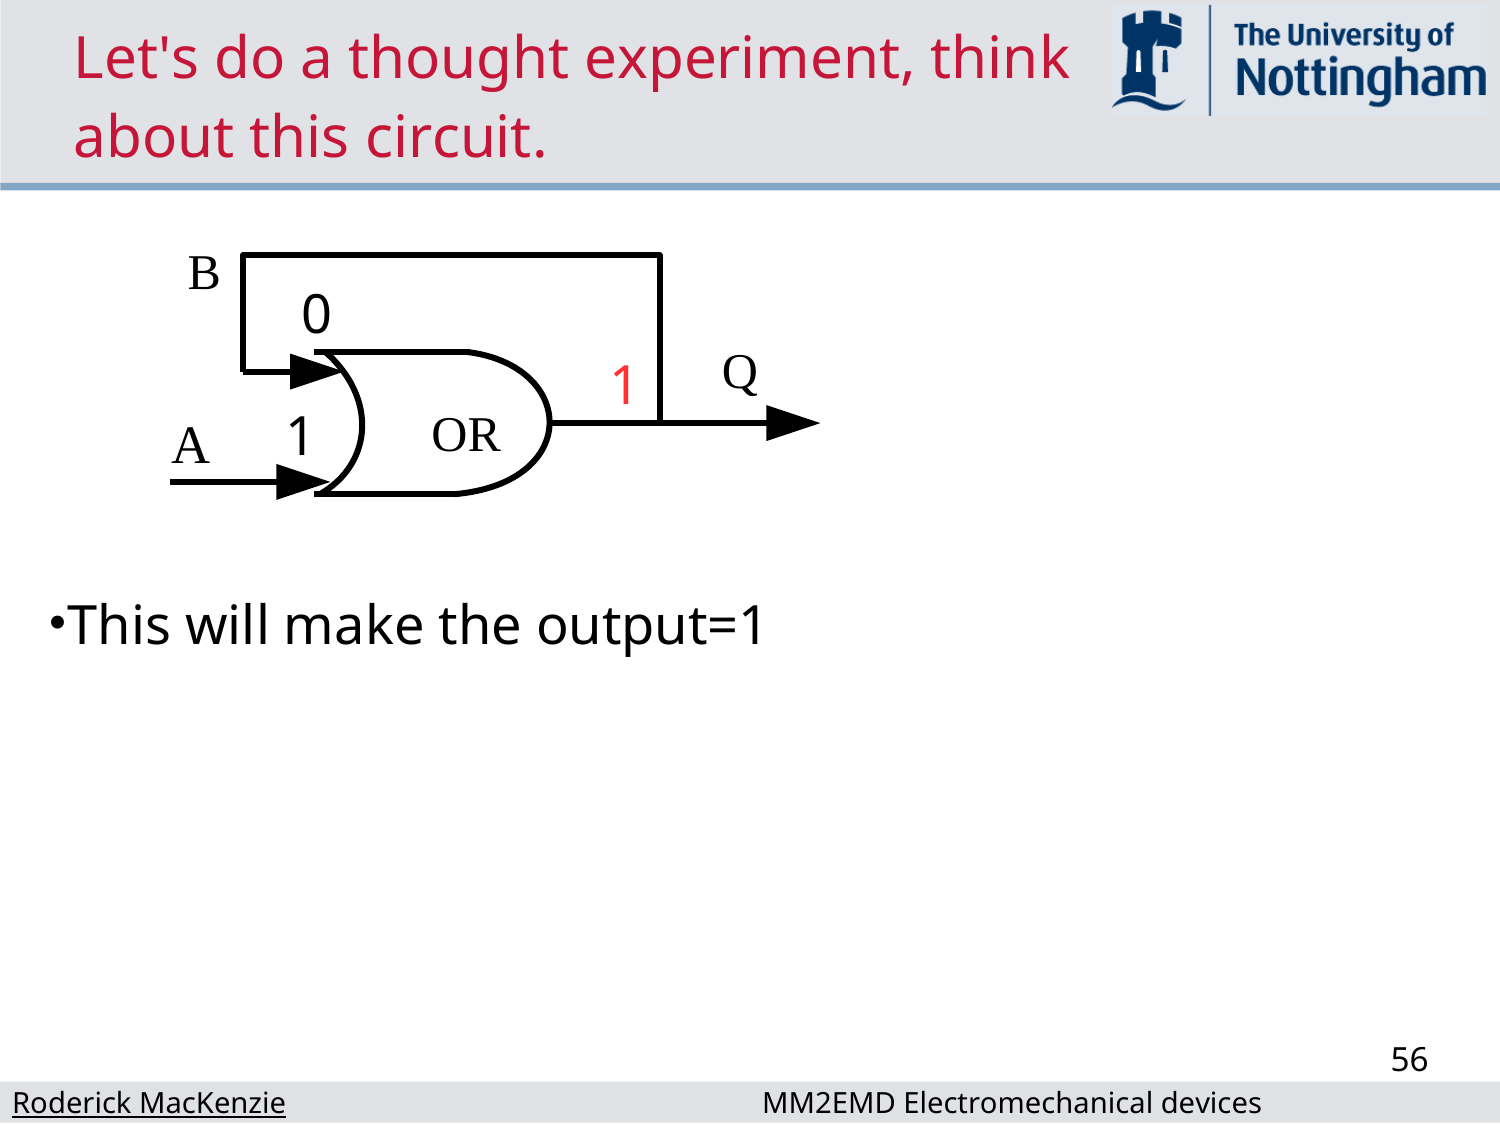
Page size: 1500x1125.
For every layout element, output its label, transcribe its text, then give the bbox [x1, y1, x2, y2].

text_box A [156, 402, 207, 482]
text_box Q [707, 331, 782, 407]
text_box 1 [251, 393, 417, 474]
text_box 0 [267, 272, 433, 352]
title Let's do a thought experiment, think about this circuit. [59, 20, 1128, 172]
text_box OR [417, 393, 516, 469]
text_box B [172, 232, 223, 308]
picture [1111, 4, 1487, 116]
text_box 1 [576, 343, 741, 424]
text_box This will make the output=1 [33, 582, 1500, 1115]
